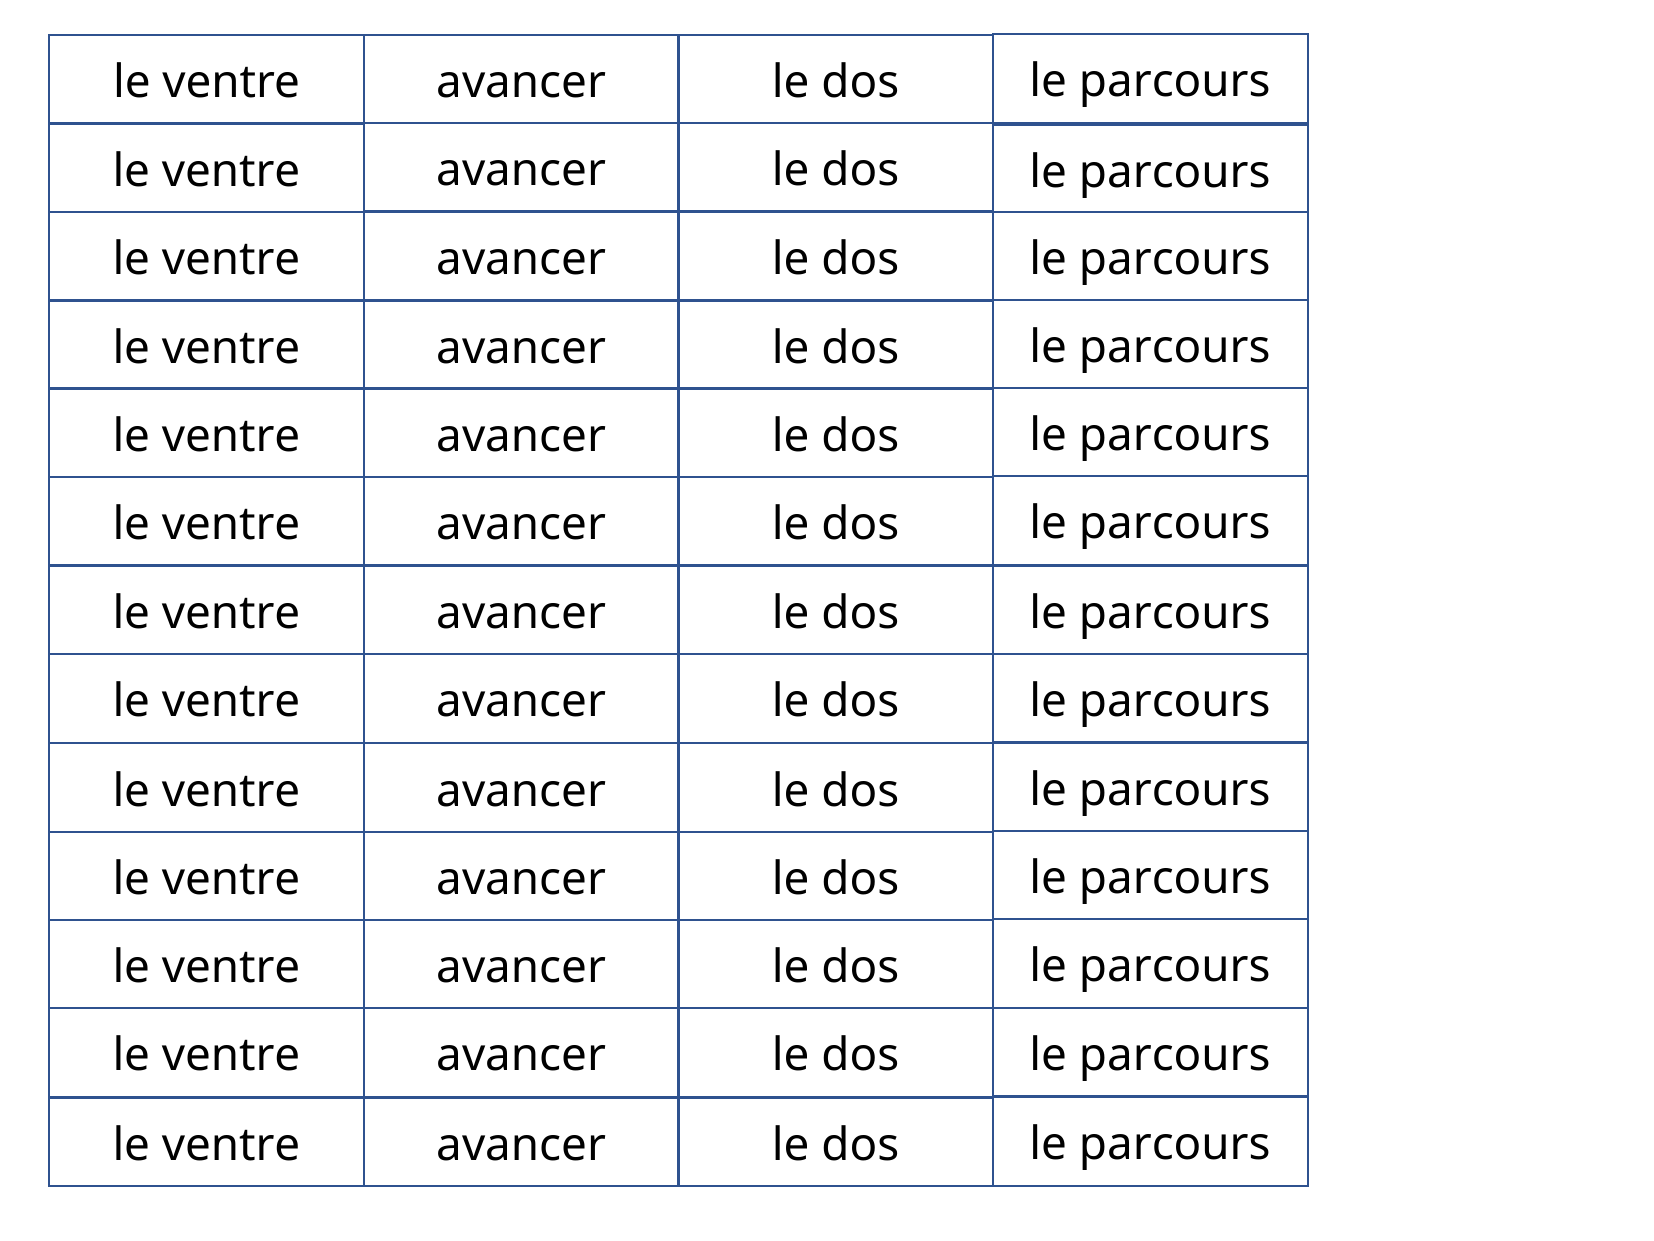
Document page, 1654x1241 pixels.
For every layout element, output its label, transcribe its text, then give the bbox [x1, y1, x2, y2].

text_box le ventre [49, 566, 364, 654]
text_box le ventre [49, 832, 364, 920]
text_box avancer [364, 1098, 678, 1186]
text_box le ventre [49, 743, 364, 832]
text_box le parcours [993, 476, 1308, 565]
text_box le parcours [993, 831, 1308, 919]
text_box avancer [364, 212, 678, 301]
text_box le dos [678, 832, 993, 920]
text_box le dos [678, 1008, 993, 1097]
text_box le parcours [993, 654, 1308, 742]
text_box avancer [364, 566, 678, 654]
text_box le ventre [49, 124, 364, 212]
text_box le ventre [49, 654, 364, 743]
text_box le ventre [49, 301, 364, 389]
text_box avancer [364, 477, 678, 565]
text_box le dos [678, 389, 993, 477]
text_box le ventre [49, 1008, 364, 1097]
text_box le parcours [993, 212, 1308, 300]
text_box le dos [678, 301, 993, 389]
text_box le parcours [993, 125, 1308, 212]
text_box avancer [364, 301, 678, 389]
text_box avancer [364, 389, 678, 477]
text_box le ventre [49, 35, 364, 123]
text_box avancer [364, 832, 678, 920]
text_box le parcours [993, 919, 1308, 1008]
text_box le ventre [49, 1098, 364, 1186]
text_box le dos [678, 35, 993, 123]
text_box le dos [678, 743, 993, 832]
text_box le dos [678, 123, 993, 211]
text_box le dos [678, 212, 993, 301]
text_box le dos [678, 566, 993, 654]
text_box avancer [364, 654, 678, 743]
text_box le ventre [49, 389, 364, 477]
text_box avancer [364, 35, 678, 123]
text_box avancer [364, 123, 678, 211]
text_box le ventre [49, 477, 364, 565]
text_box avancer [364, 920, 678, 1008]
text_box le parcours [993, 566, 1308, 654]
text_box le parcours [993, 743, 1308, 831]
text_box le dos [678, 654, 993, 743]
text_box le dos [678, 477, 993, 565]
text_box le ventre [49, 212, 364, 301]
text_box le ventre [49, 920, 364, 1008]
text_box le parcours [993, 34, 1308, 123]
text_box le parcours [993, 1008, 1308, 1096]
text_box le dos [678, 1098, 993, 1186]
text_box le dos [678, 920, 993, 1008]
text_box avancer [364, 1008, 678, 1097]
text_box avancer [364, 743, 678, 832]
text_box le parcours [993, 388, 1308, 476]
text_box le parcours [993, 300, 1308, 388]
text_box le parcours [993, 1097, 1308, 1186]
